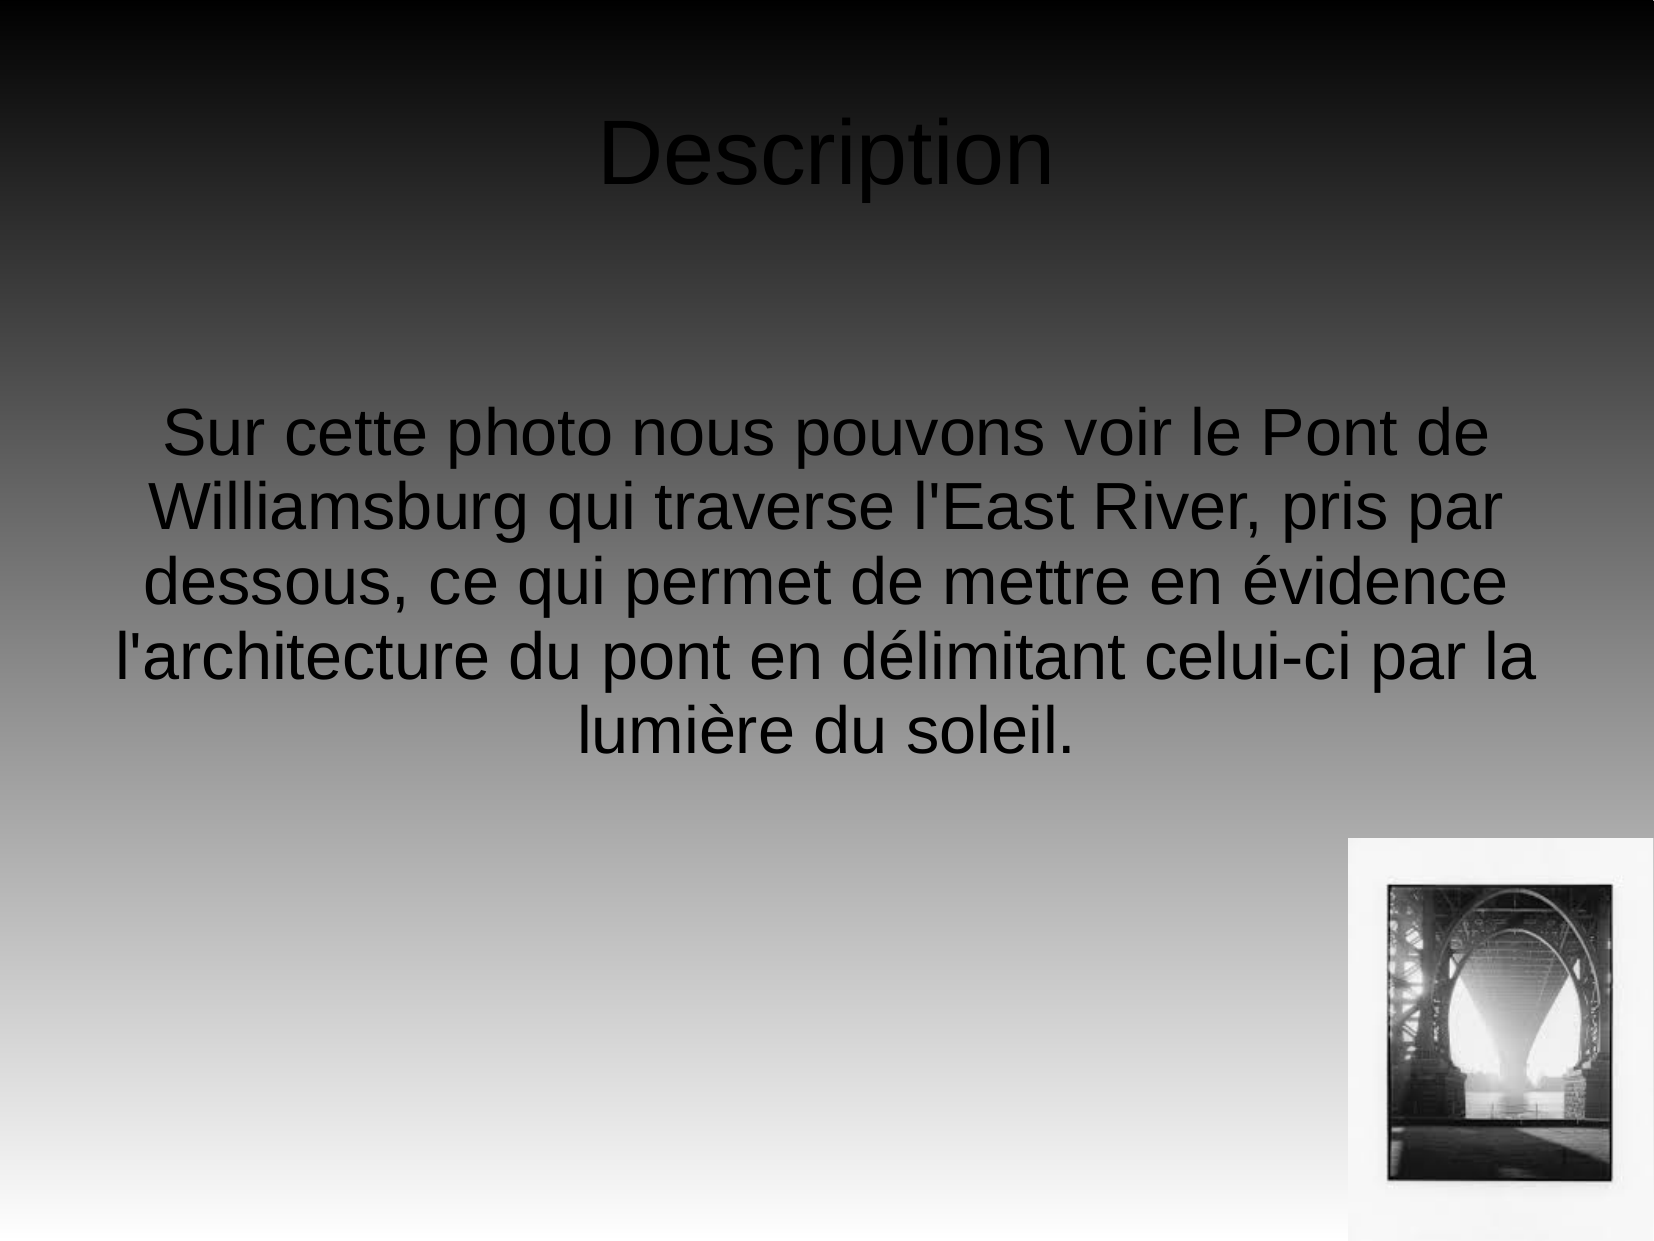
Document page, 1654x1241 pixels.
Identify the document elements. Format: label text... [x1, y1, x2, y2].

list Sur cette photo nous pouvons voir le Pont de Williamsburg qui traverse l'East River, pris par dessous, ce qui permet de mettre en évidence l'architecture du pont en délimitant celui-ci par la lumière du soleil. [82, 290, 1571, 1109]
title Description [82, 49, 1571, 257]
picture [1348, 838, 1654, 1241]
